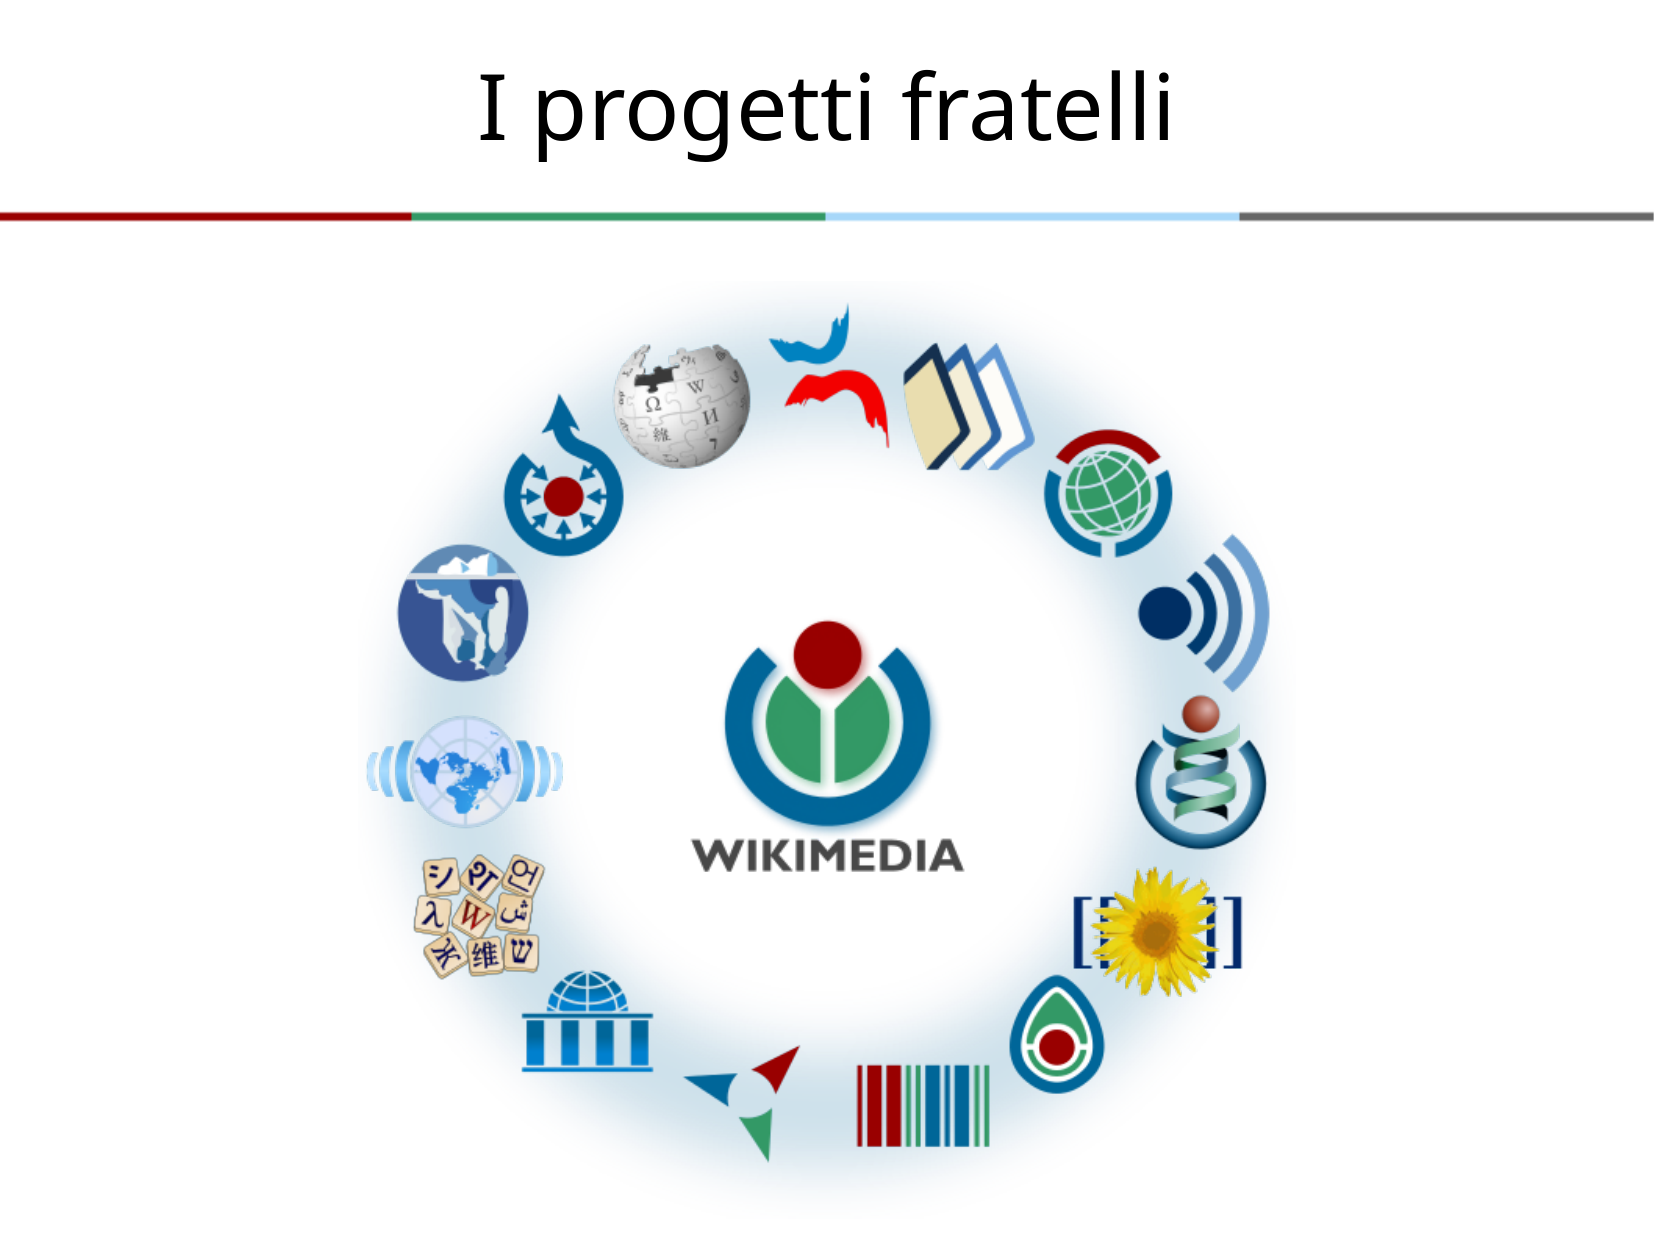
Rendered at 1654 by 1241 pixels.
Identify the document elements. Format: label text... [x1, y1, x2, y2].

picture [0, 200, 1654, 235]
picture [358, 281, 1296, 1219]
text_box I progetti fratelli [82, 0, 1571, 200]
